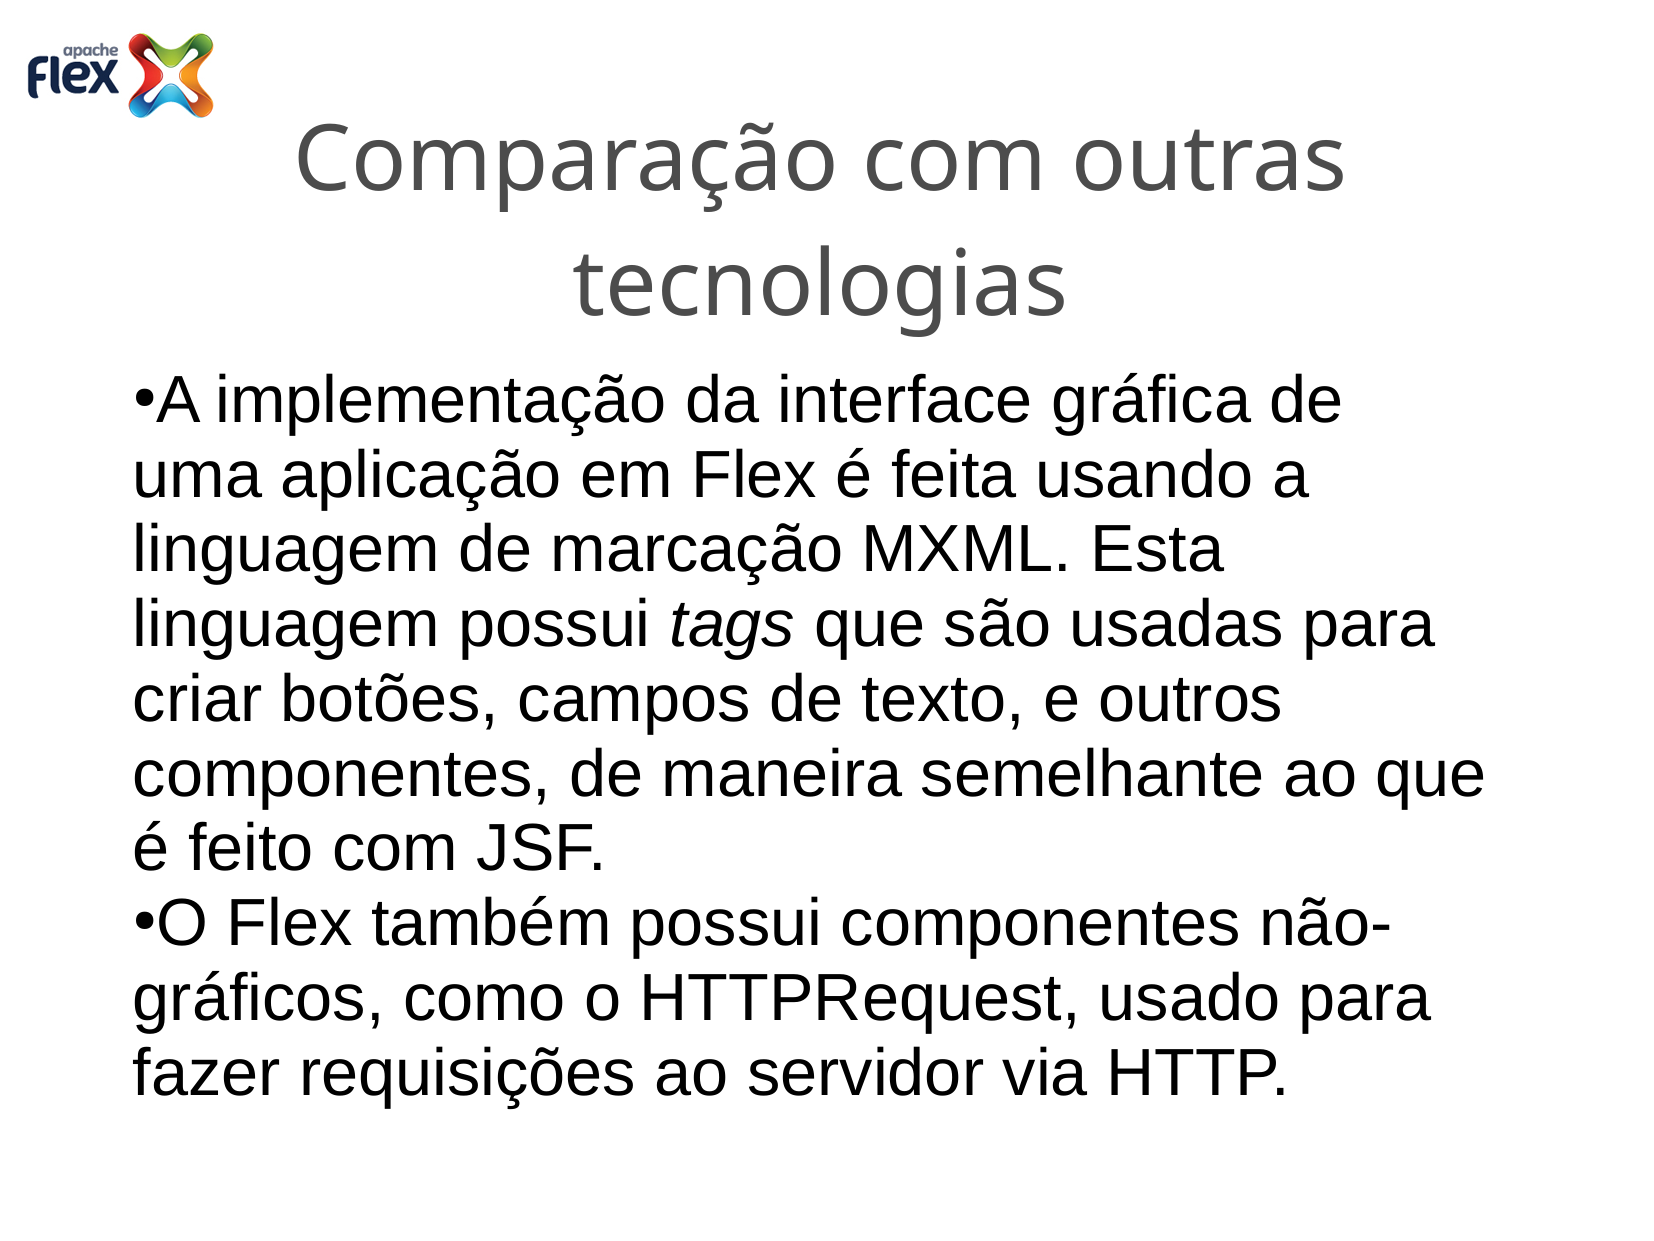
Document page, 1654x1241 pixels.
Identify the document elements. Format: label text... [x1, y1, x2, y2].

text_box A implementação da interface gráfica de uma aplicação em Flex é feita usando a linguagem de marcação MXML. Esta linguagem possui tags que são usadas para criar botões, campos de texto, e outros componentes, de maneira semelhante ao que é feito com JSF. O Flex também possui componentes não-gráficos, como o HTTPRequest, usado para fazer requisições ao servidor via HTTP. [118, 354, 1506, 1117]
picture [25, 25, 215, 125]
title Comparação com outras tecnologias [76, 51, 1565, 384]
